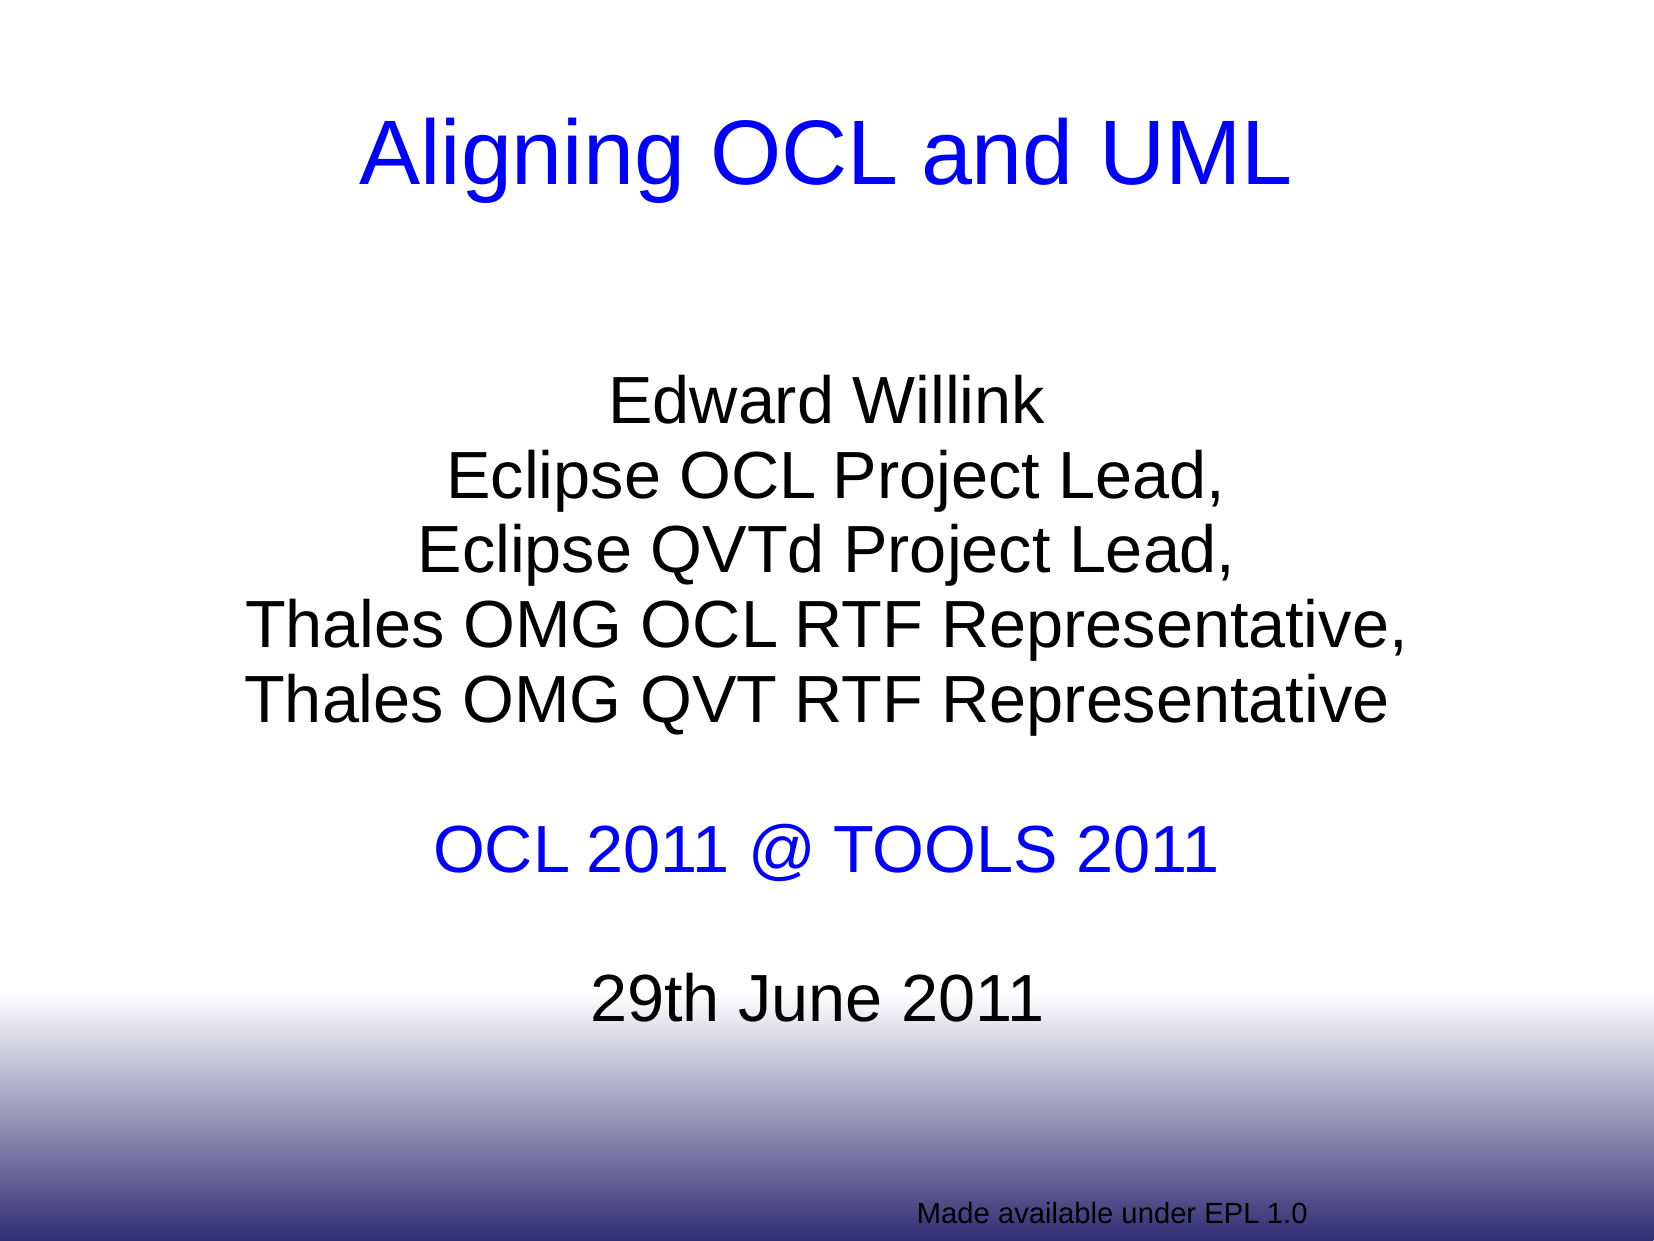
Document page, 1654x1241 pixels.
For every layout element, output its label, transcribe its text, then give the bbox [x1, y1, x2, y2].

title Aligning OCL and UML [82, 56, 1571, 250]
subtitle Edward Willink Eclipse OCL Project Lead, Eclipse QVTd Project Lead, Thales OMG OCL RTF Representative, Thales OMG QVT RTF Representative OCL 2011 @ TOOLS 2011 29th June 2011 [82, 290, 1571, 1109]
